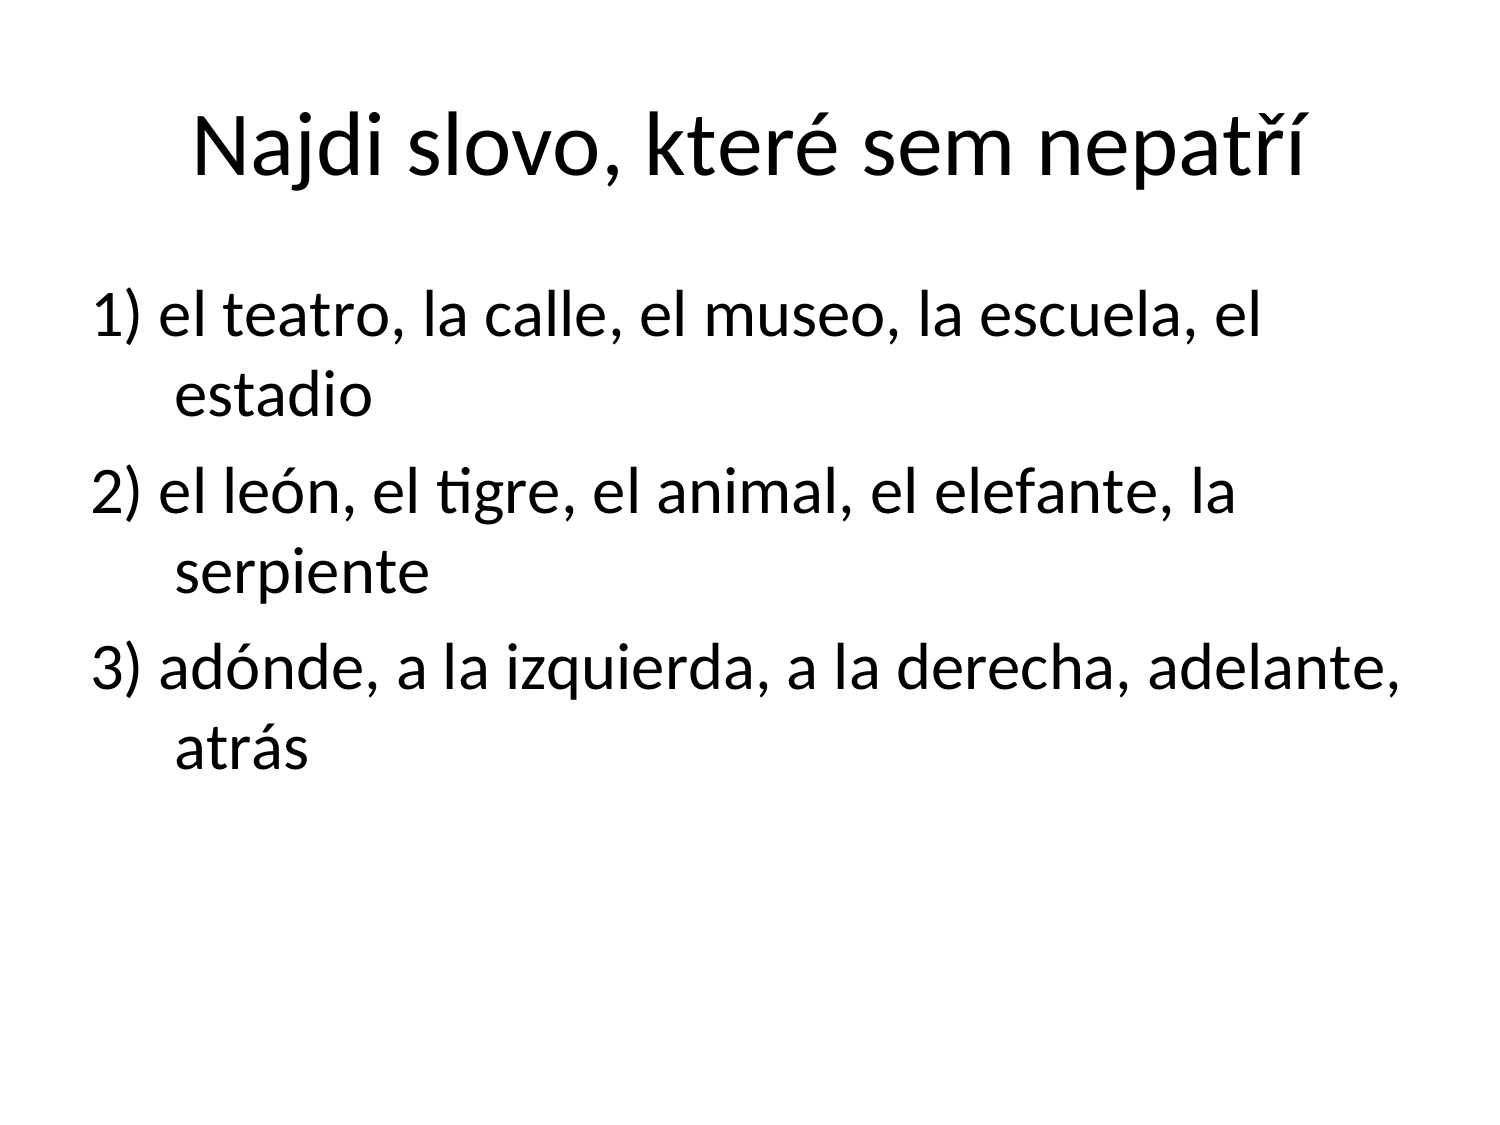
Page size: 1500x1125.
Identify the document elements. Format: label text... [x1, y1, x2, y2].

title Najdi slovo, které sem nepatří [75, 45, 1426, 233]
list 1) el teatro, la calle, el museo, la escuela, el estadio 2) el león, el tigre, el animal, el elefante, la serpiente 3) adónde, a la izquierda, a la derecha, adelante, atrás [75, 262, 1426, 1006]
